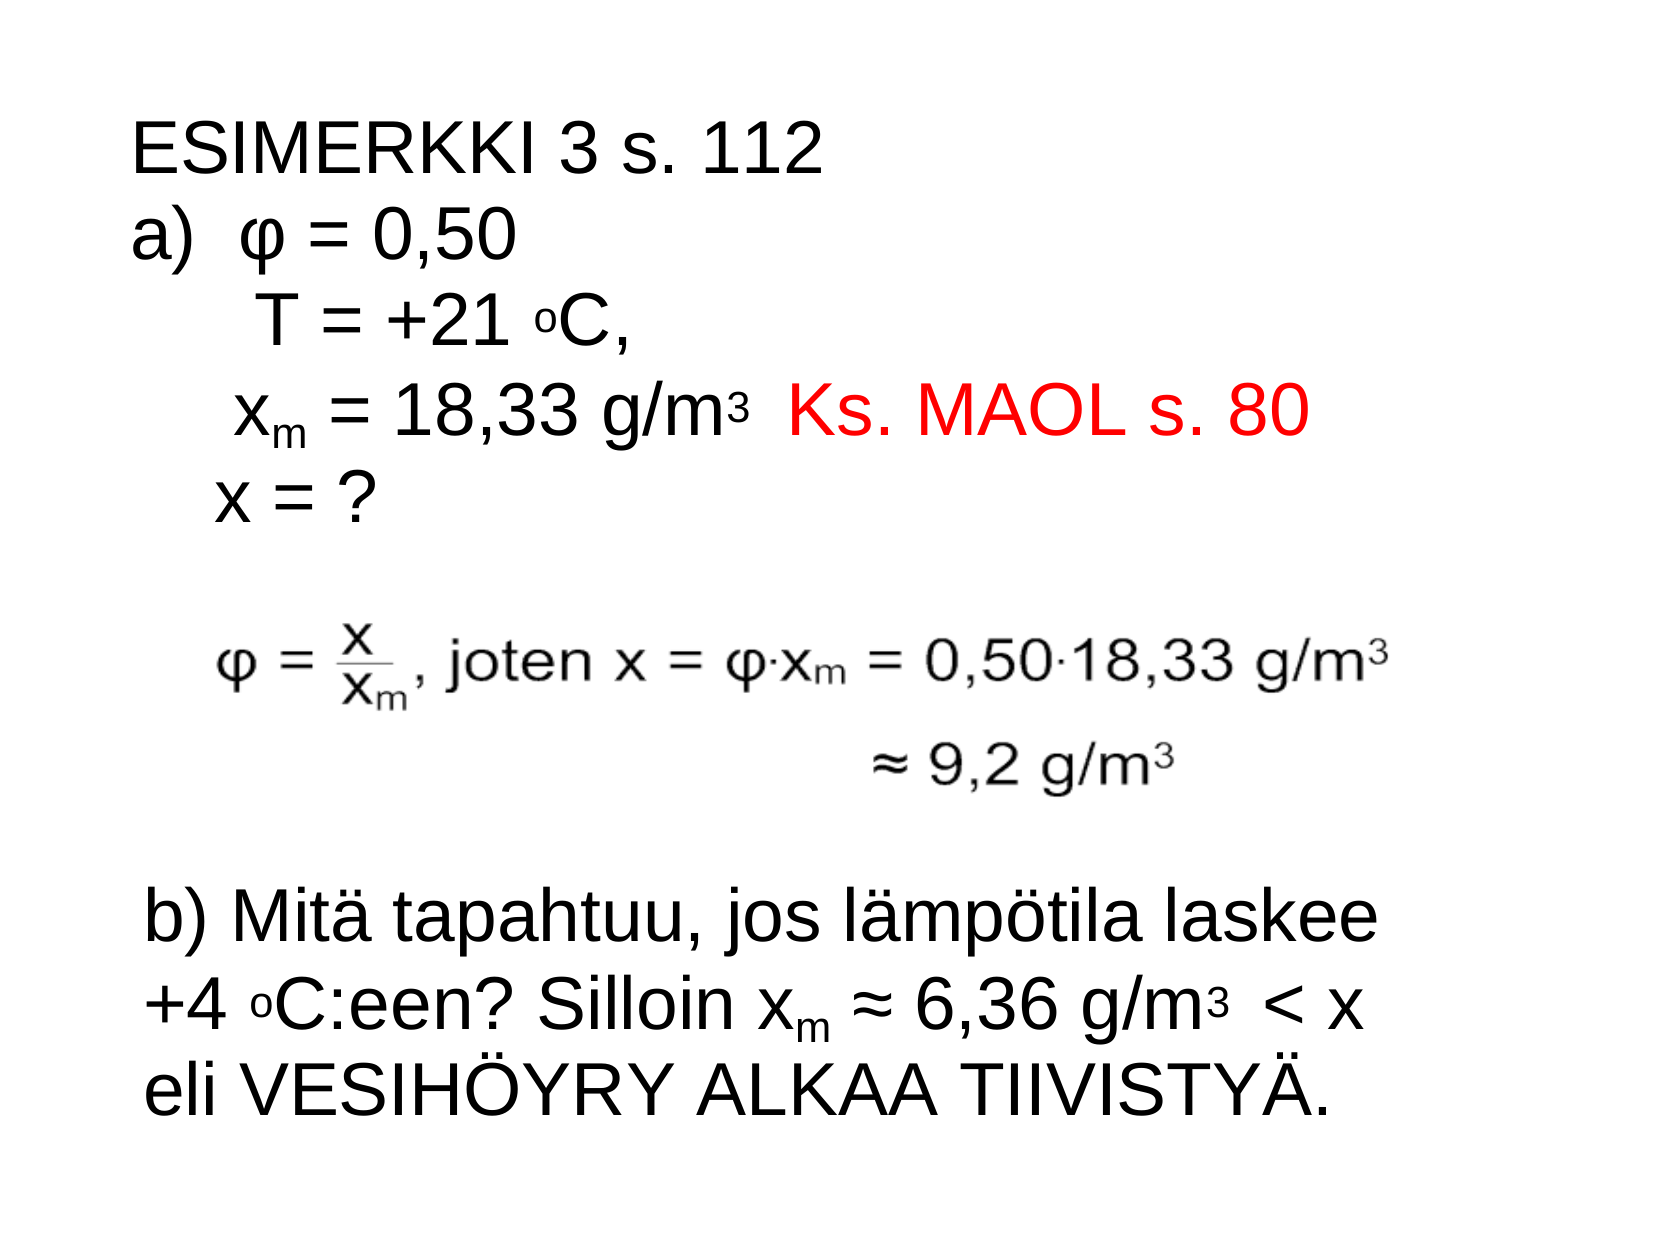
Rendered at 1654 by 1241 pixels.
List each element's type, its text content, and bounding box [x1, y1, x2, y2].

text_box b) Mitä tapahtuu, jos lämpötila laskee +4 oC:een? Silloin xm ≈ 6,36 g/m3 < x eli VESIHÖYRY ALKAA TIIVISTYÄ. [128, 862, 1418, 1135]
text_box ESIMERKKI 3 s. 112 a) φ = 0,50 T = +21 oC, xm = 18,33 g/m3 Ks. MAOL s. 80 x = ? [115, 94, 1418, 544]
picture [159, 565, 1465, 827]
